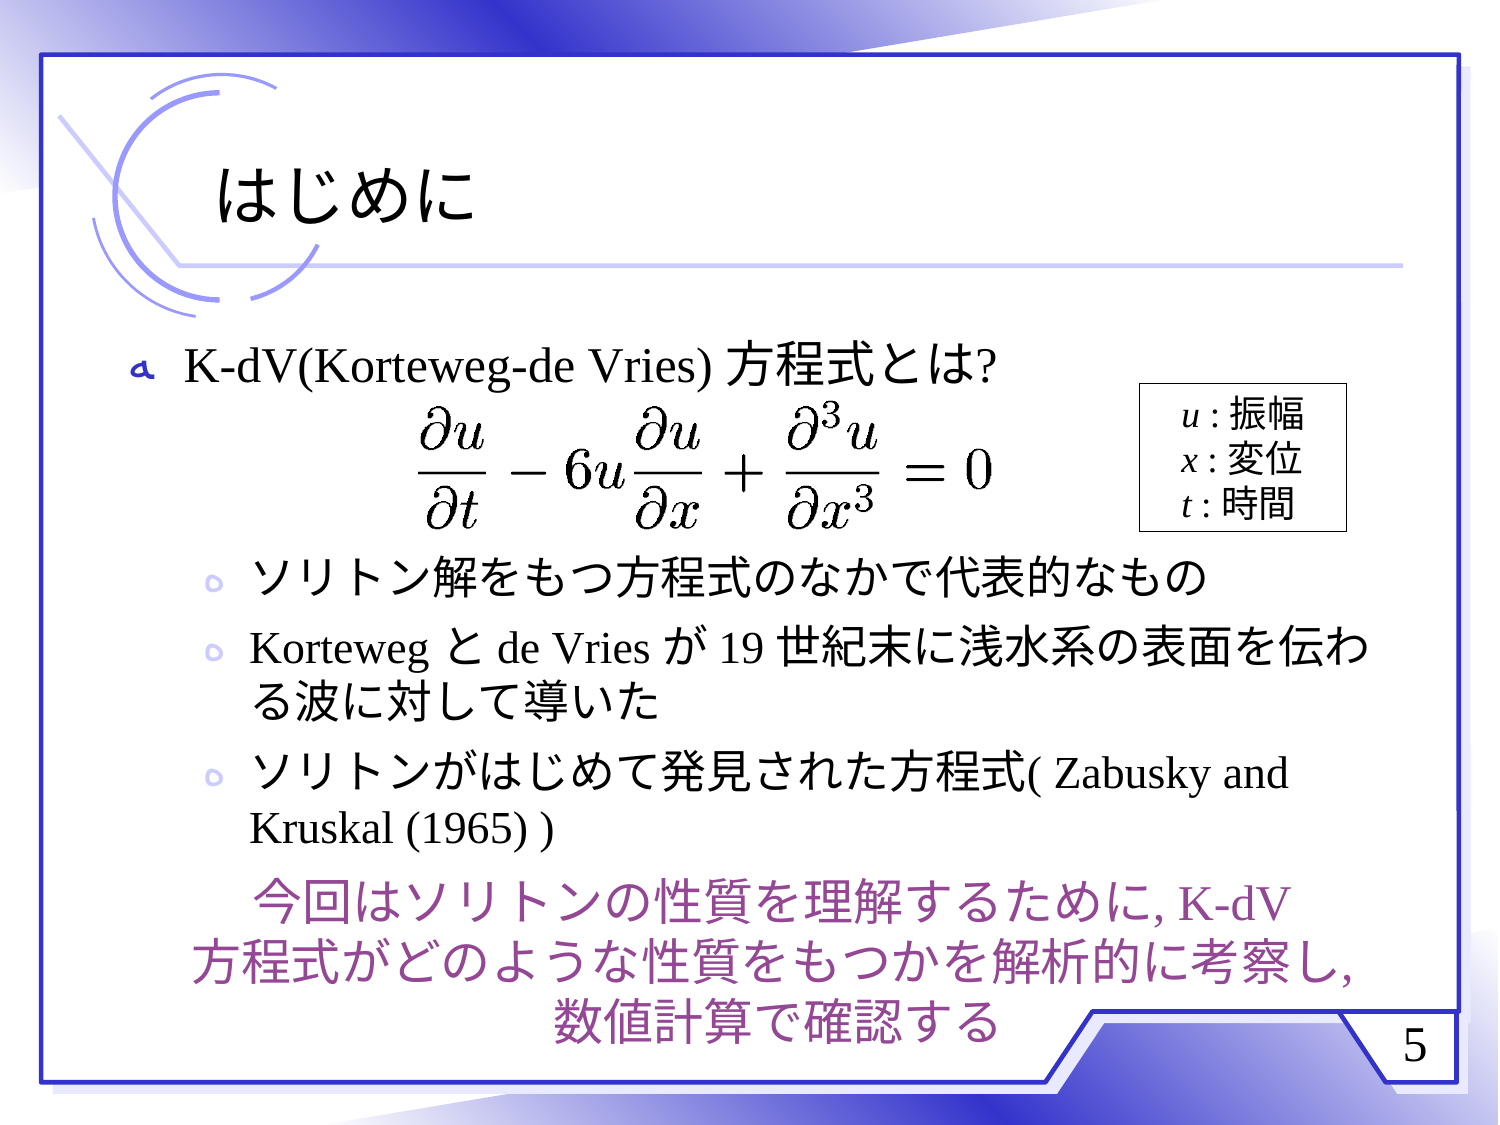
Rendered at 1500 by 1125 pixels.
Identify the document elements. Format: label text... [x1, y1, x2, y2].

title はじめに [183, 78, 1388, 310]
picture [413, 396, 997, 531]
text_box u : 振幅 x : 変位 t : 時間 [1139, 383, 1347, 532]
text_box 今回はソリトンの性質を理解するために, K-dV 方程式がどのような性質をもつかを解析的に考察し, 数値計算で確認する [176, 863, 1308, 1059]
list K-dV(Korteweg-de Vries) 方程式とは? ソリトン解をもつ方程式のなかで代表的なもの Korteweg と de Vries が 19 世紀末に浅水系の表面を伝わる波に対して導いた ソリトンがはじめて発見された方程式( Zabusky and Kruskal (1965) ) [112, 324, 1388, 1036]
